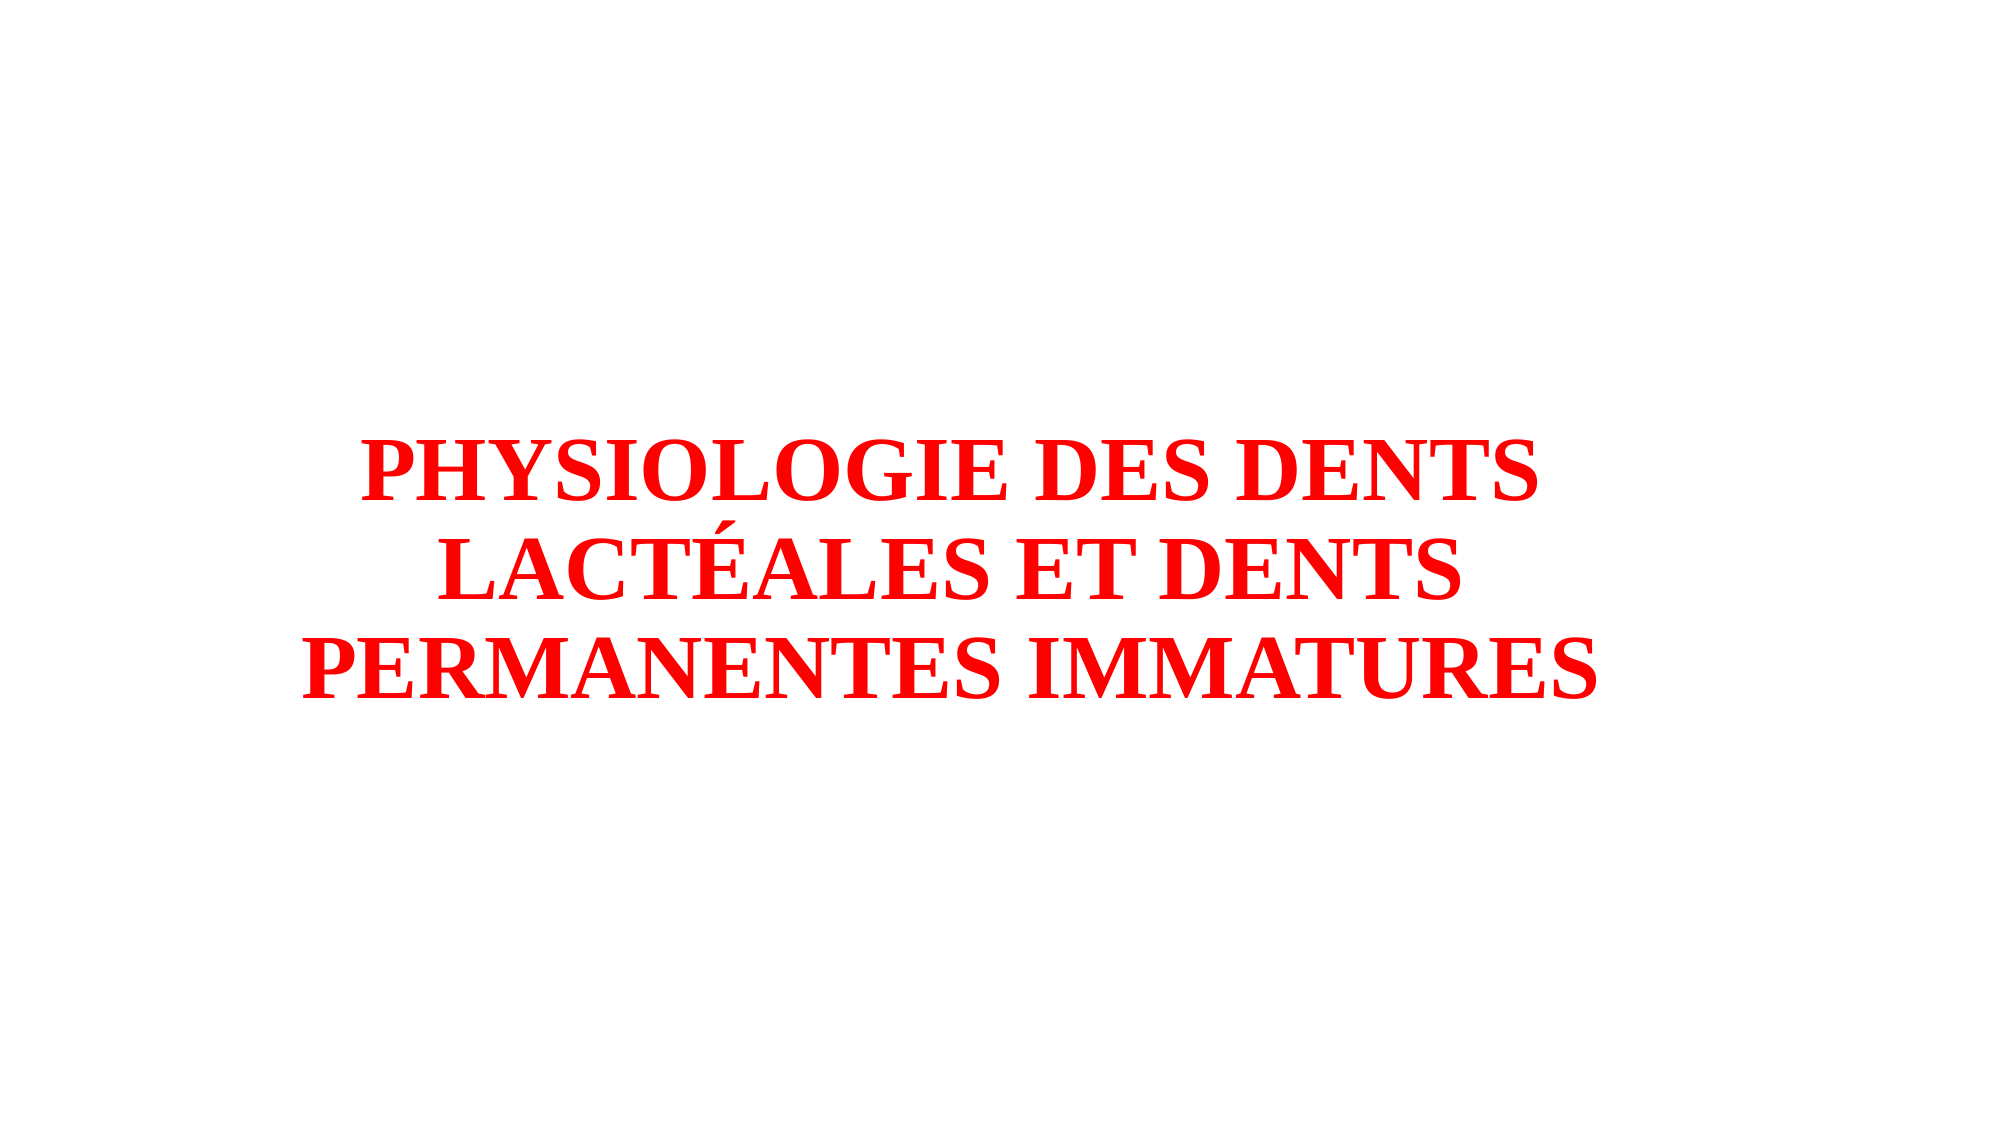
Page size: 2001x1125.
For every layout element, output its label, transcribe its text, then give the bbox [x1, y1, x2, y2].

title PHYSIOLOGIE DES DENTS LACTÉALES ET DENTS PERMANENTES IMMATURES [201, 334, 1702, 726]
